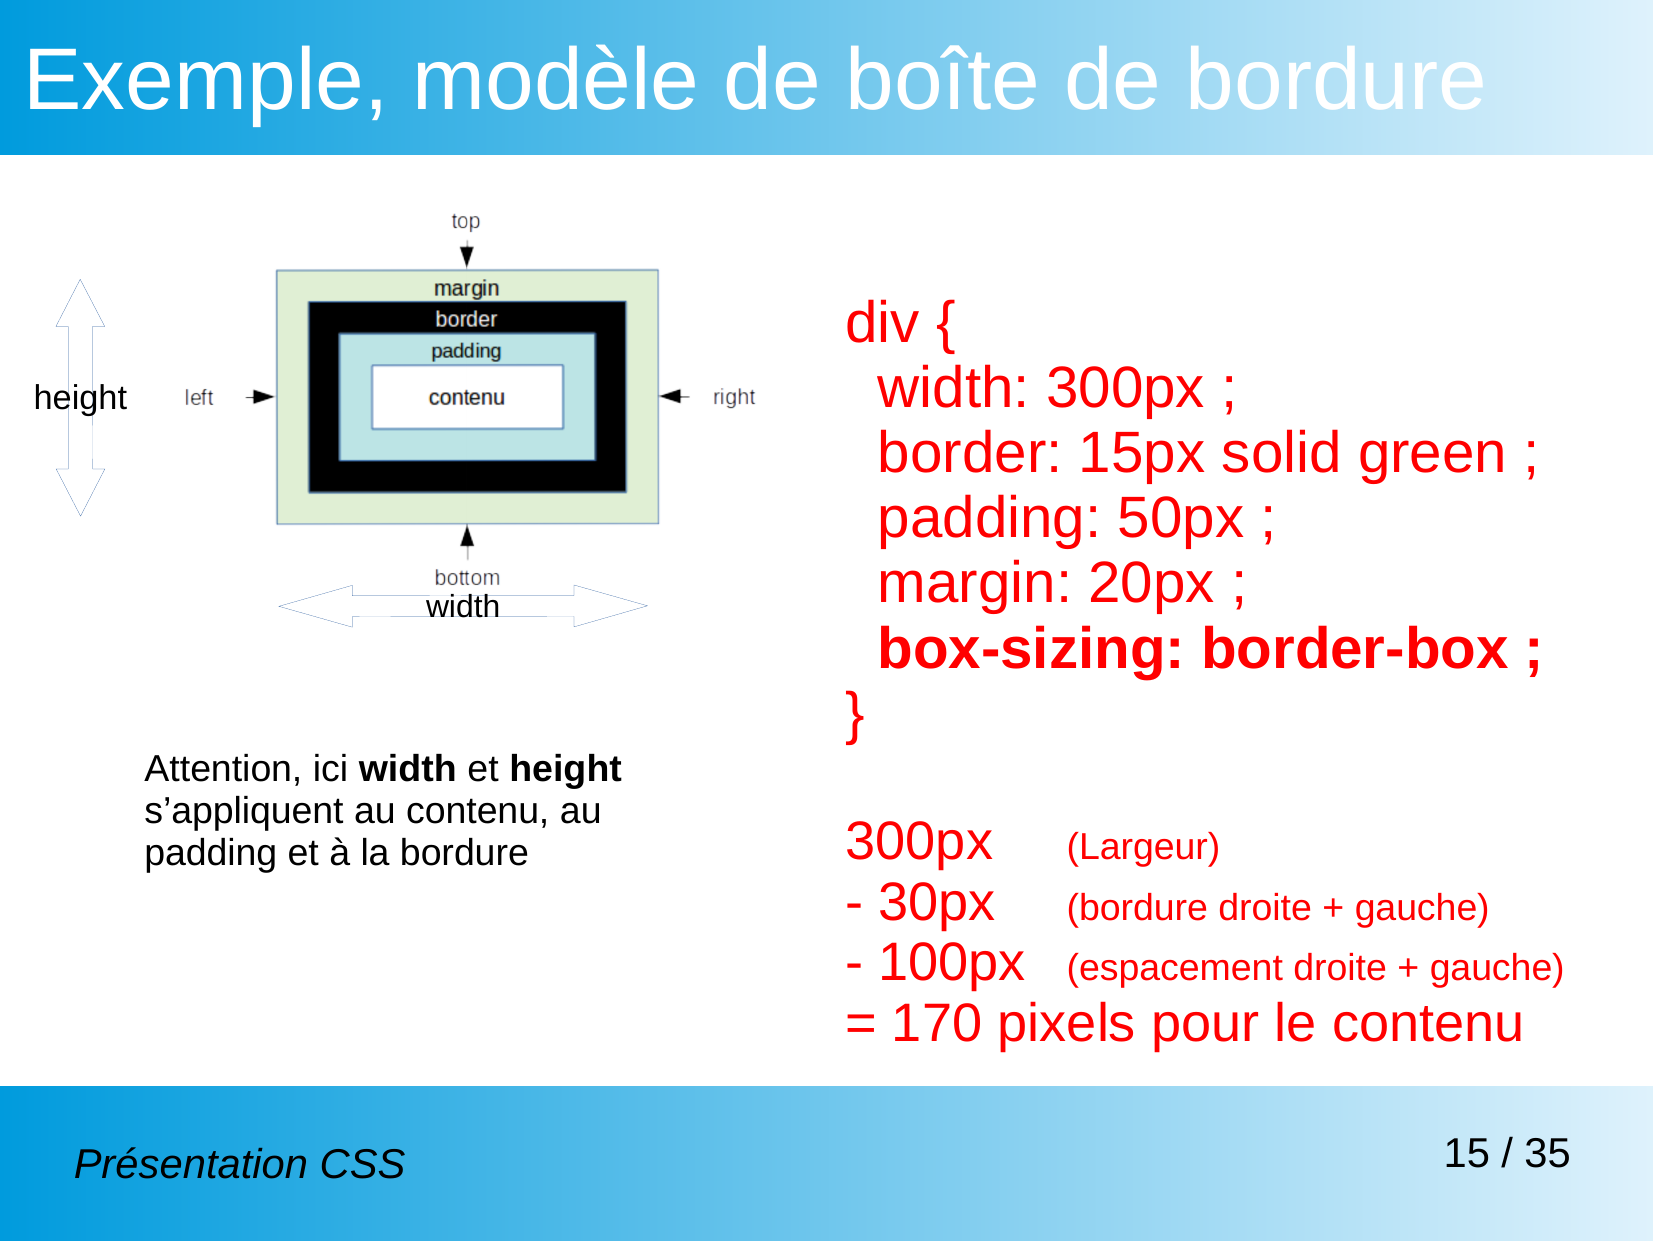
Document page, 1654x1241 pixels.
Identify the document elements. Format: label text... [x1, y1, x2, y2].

list div { width: 300px ; border: 15px solid green ; padding: 50px ; margin: 20px ; box-sizing: border-box ; } 300px (Largeur) - 30px (bordure droite + gauche) - 100px (espacement droite + gauche) = 170 pixels pour le contenu [845, 290, 1572, 1010]
title Exemple, modèle de boîte de bordure [23, 25, 1512, 130]
text_box Attention, ici width et height s’appliquent au contenu, au padding et à la bordure [129, 740, 725, 882]
picture [32, 202, 780, 628]
